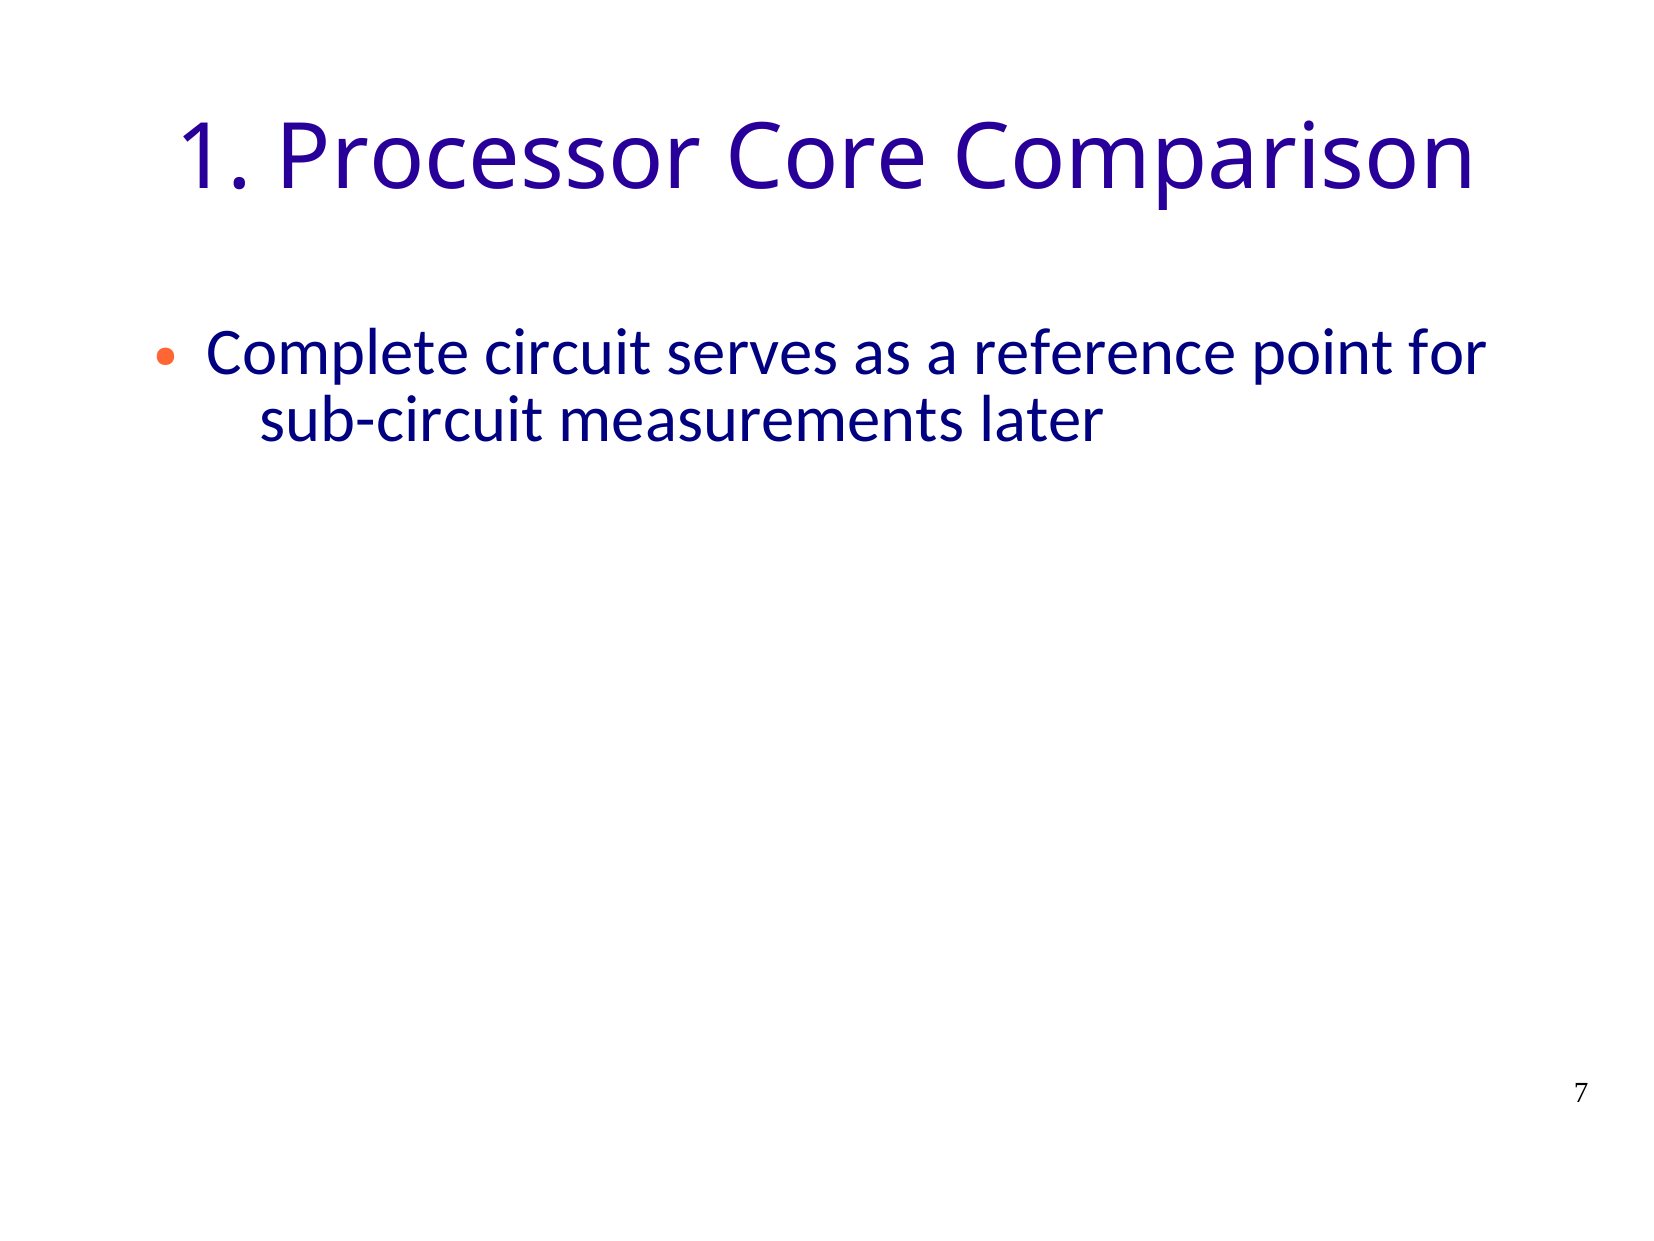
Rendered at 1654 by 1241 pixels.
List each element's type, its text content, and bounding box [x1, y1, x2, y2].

title 1. Processor Core Comparison [82, 56, 1571, 250]
list Complete circuit serves as a reference point for sub-circuit measurements later [118, 324, 1571, 1129]
